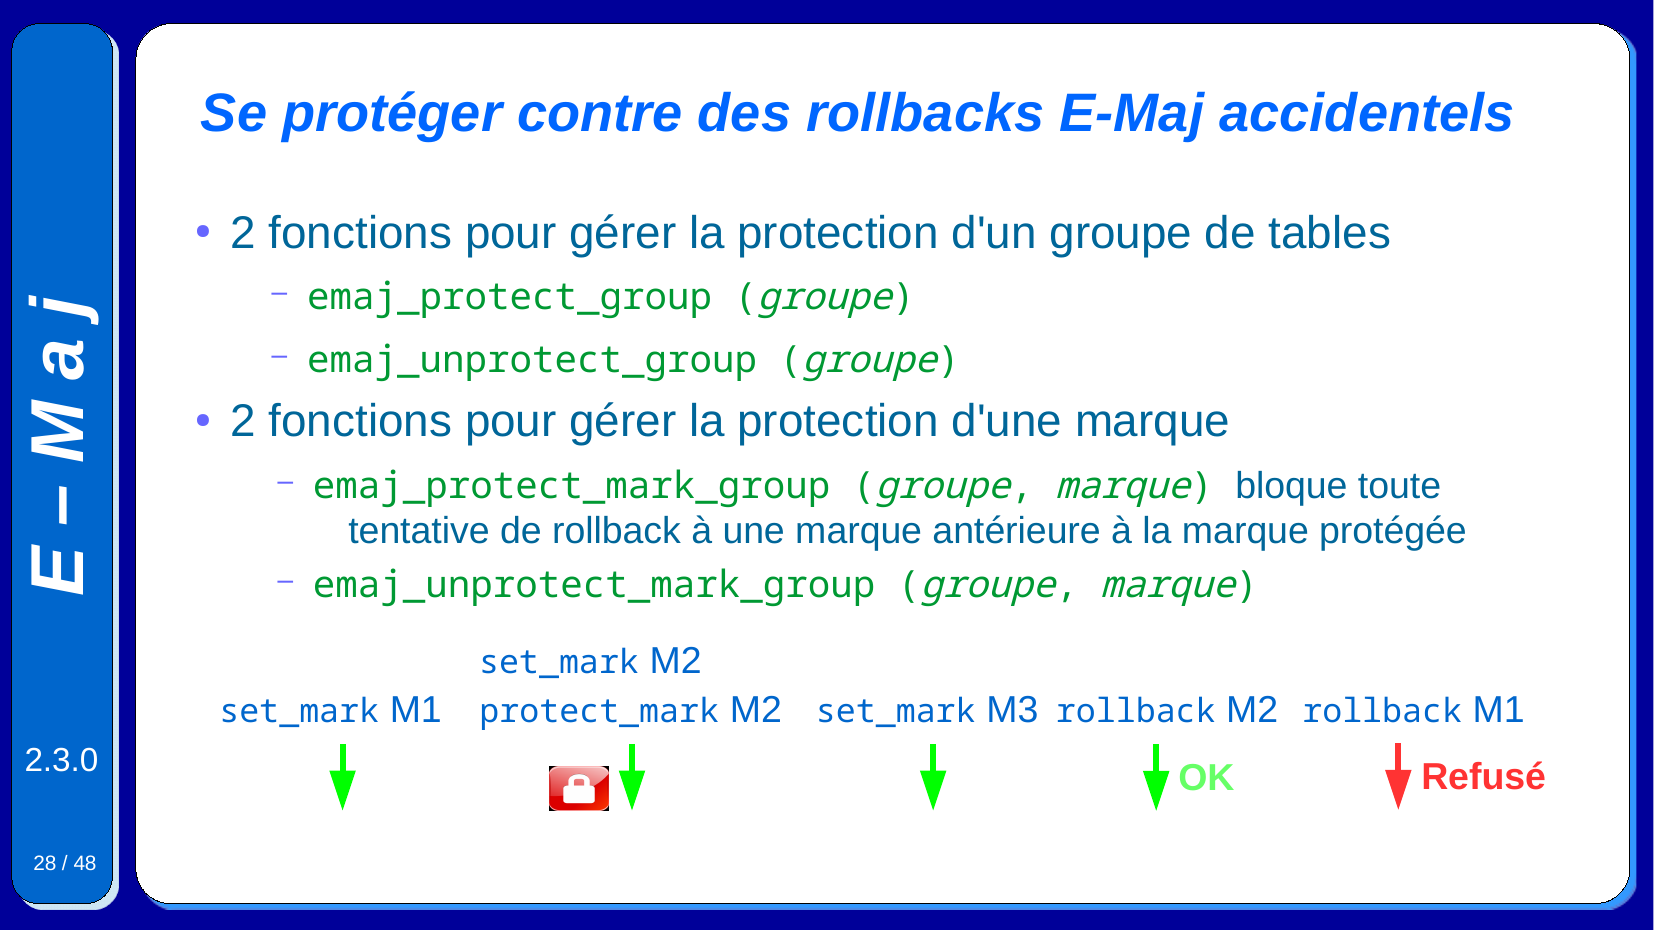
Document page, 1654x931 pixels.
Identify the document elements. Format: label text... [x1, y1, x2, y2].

picture [549, 766, 609, 811]
text_box set_mark M2 [464, 630, 721, 680]
text_box set_mark M3 [801, 680, 1058, 739]
text_box Refusé [1396, 748, 1571, 806]
text_box set_mark M1 [204, 680, 461, 739]
text_box OK [1163, 749, 1250, 806]
text_box protect_mark M2 [464, 680, 797, 739]
list 2 fonctions pour gérer la protection d'un groupe de tables emaj_protect_group (groupe) emaj_unprotect_group (groupe) 2 fonctions pour gérer la protection d'une marque emaj_protect_mark_group (groupe, marque) bloque toute tentative de rollback à une marque antérieure à la marque protégée emaj_unprotect_mark_group (groupe, marque) [177, 206, 1587, 591]
text_box rollback M2 [1058, 680, 1287, 739]
text_box rollback M1 [1287, 680, 1540, 739]
title Se protéger contre des rollbacks E-Maj accidentels [200, 34, 1575, 191]
